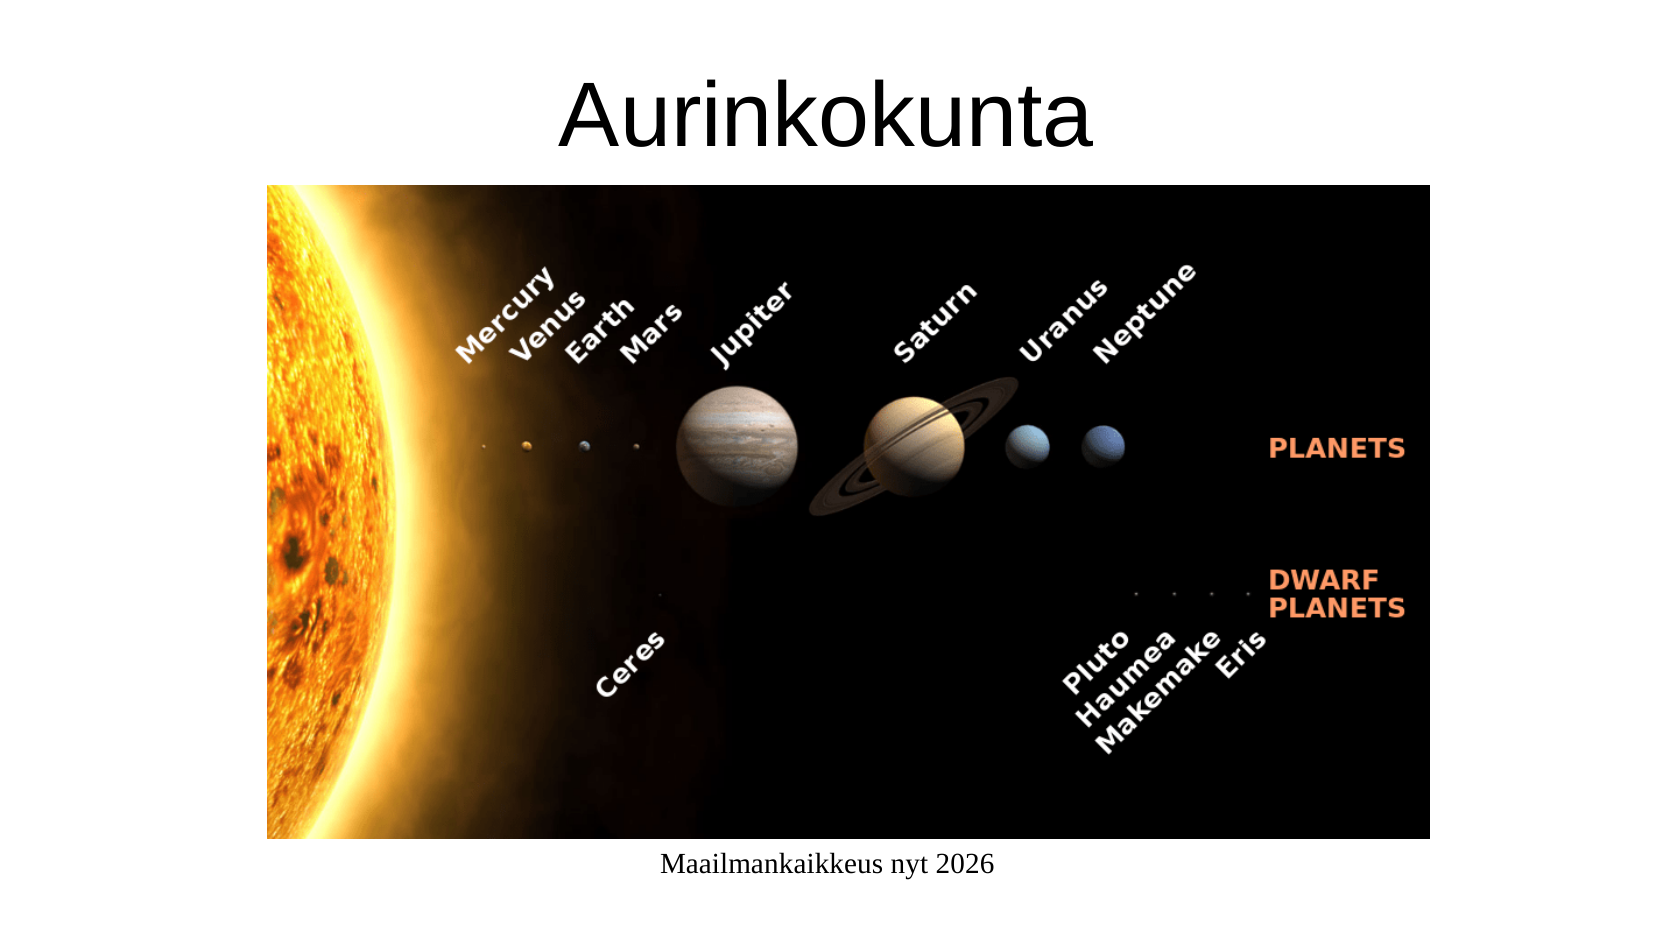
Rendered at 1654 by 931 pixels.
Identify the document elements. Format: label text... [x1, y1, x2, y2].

picture [267, 185, 1430, 839]
title Aurinkokunta [82, 37, 1571, 193]
